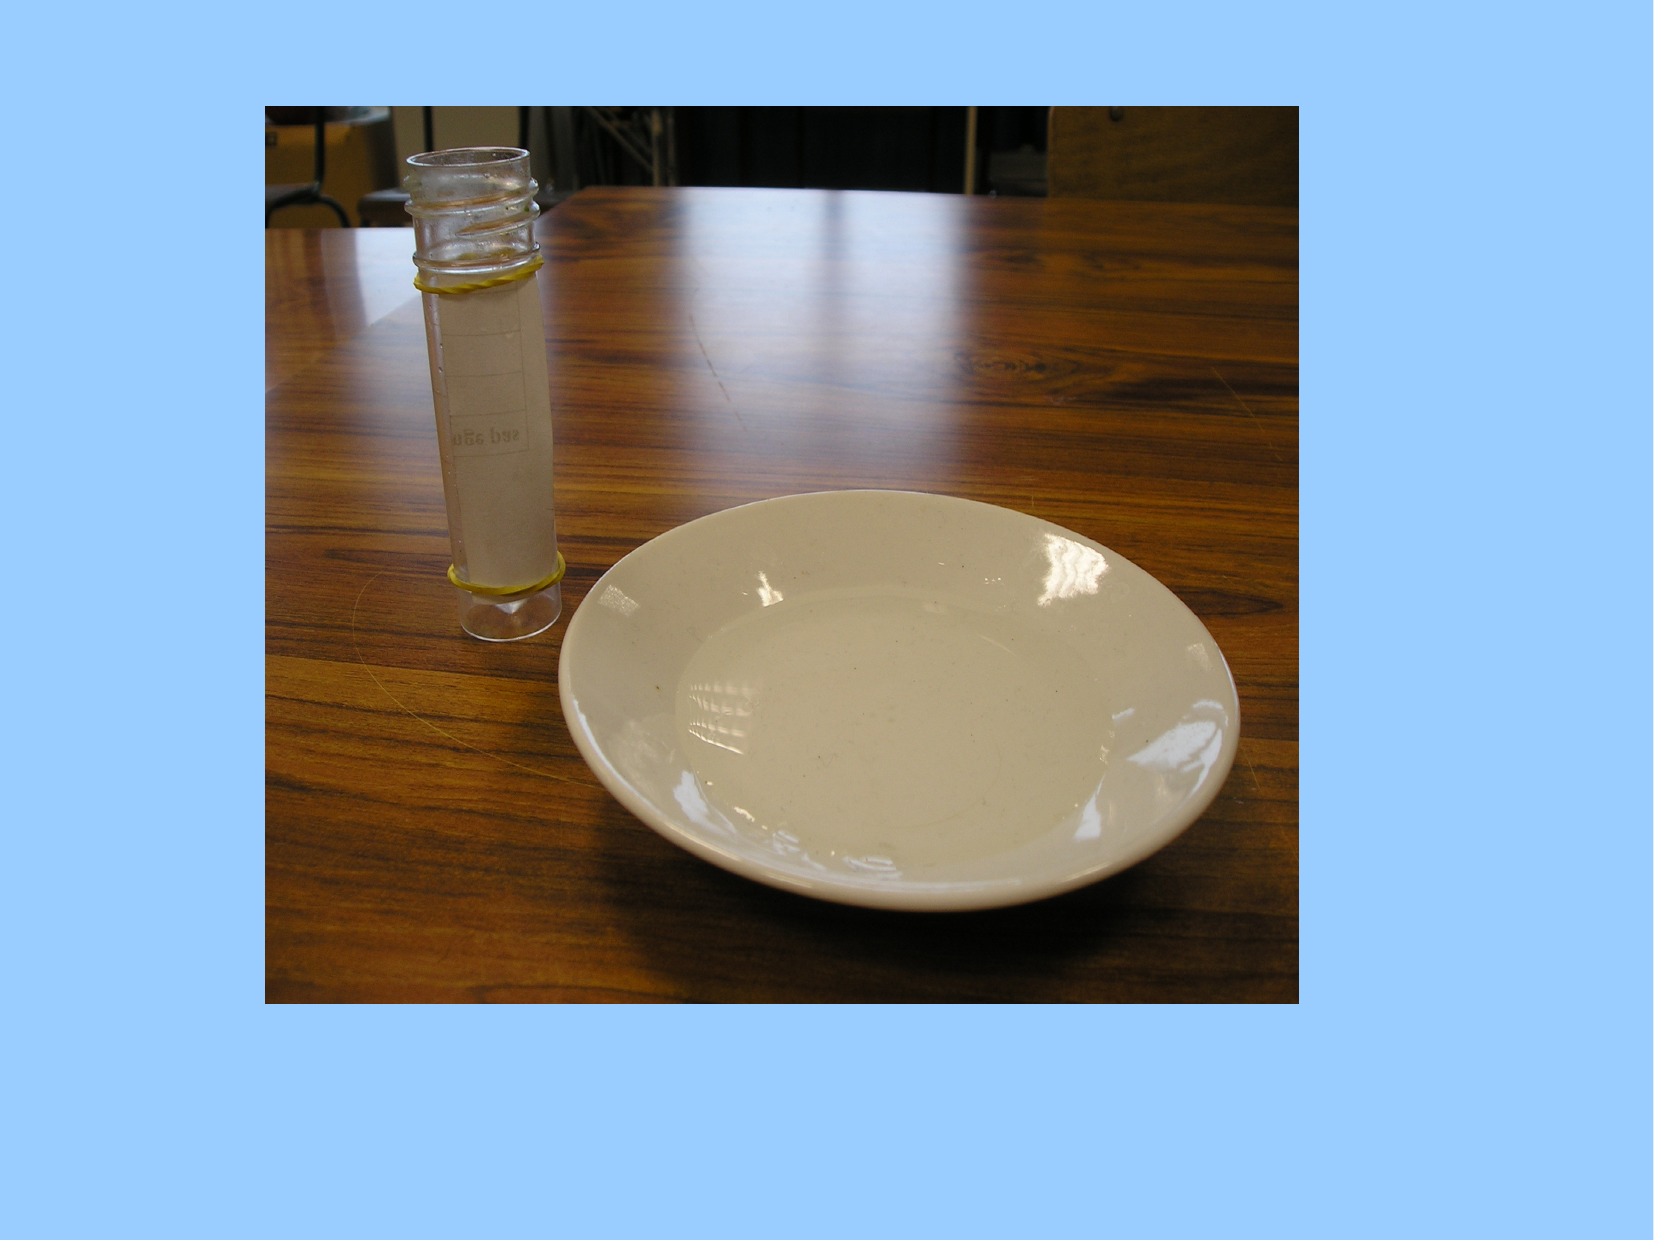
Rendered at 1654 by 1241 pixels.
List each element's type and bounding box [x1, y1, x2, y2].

picture [265, 106, 1299, 1004]
